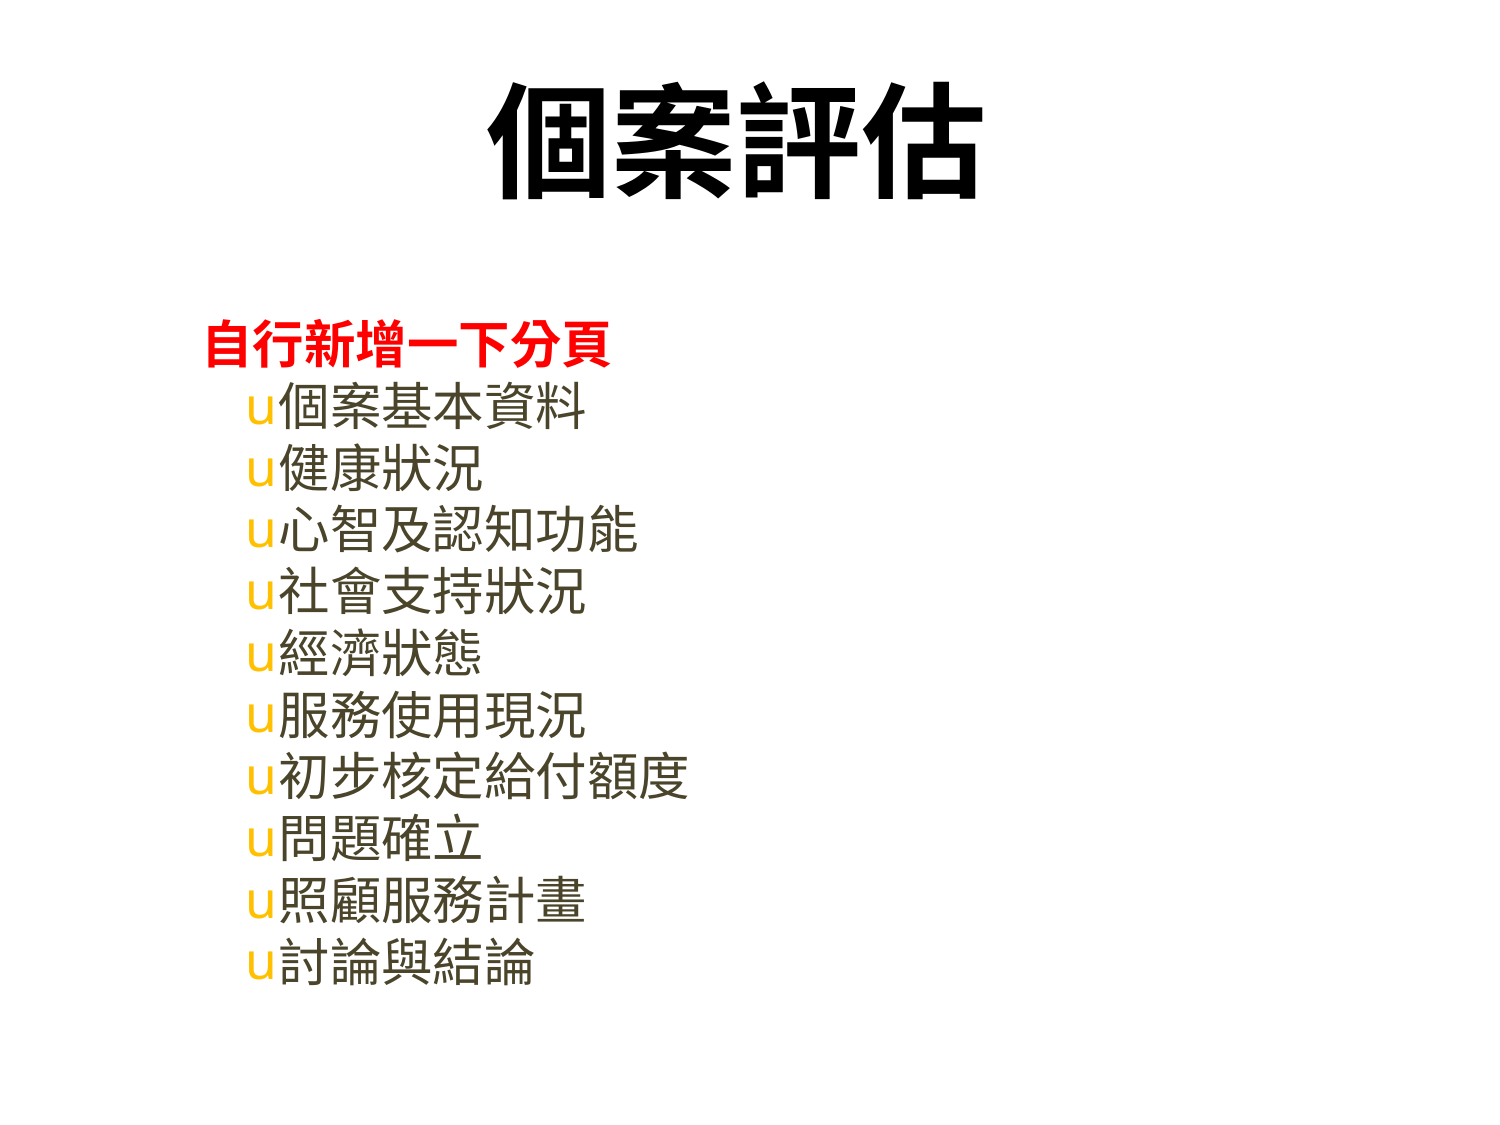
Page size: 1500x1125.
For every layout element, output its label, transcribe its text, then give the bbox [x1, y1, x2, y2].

title 個案評估 [75, 45, 1426, 233]
list 自行新增一下分頁 個案基本資料 健康狀況 心智及認知功能 社會支持狀況 經濟狀態 服務使用現況 初步核定給付額度 問題確立 照顧服務計畫 討論與結論 [75, 262, 1426, 1005]
